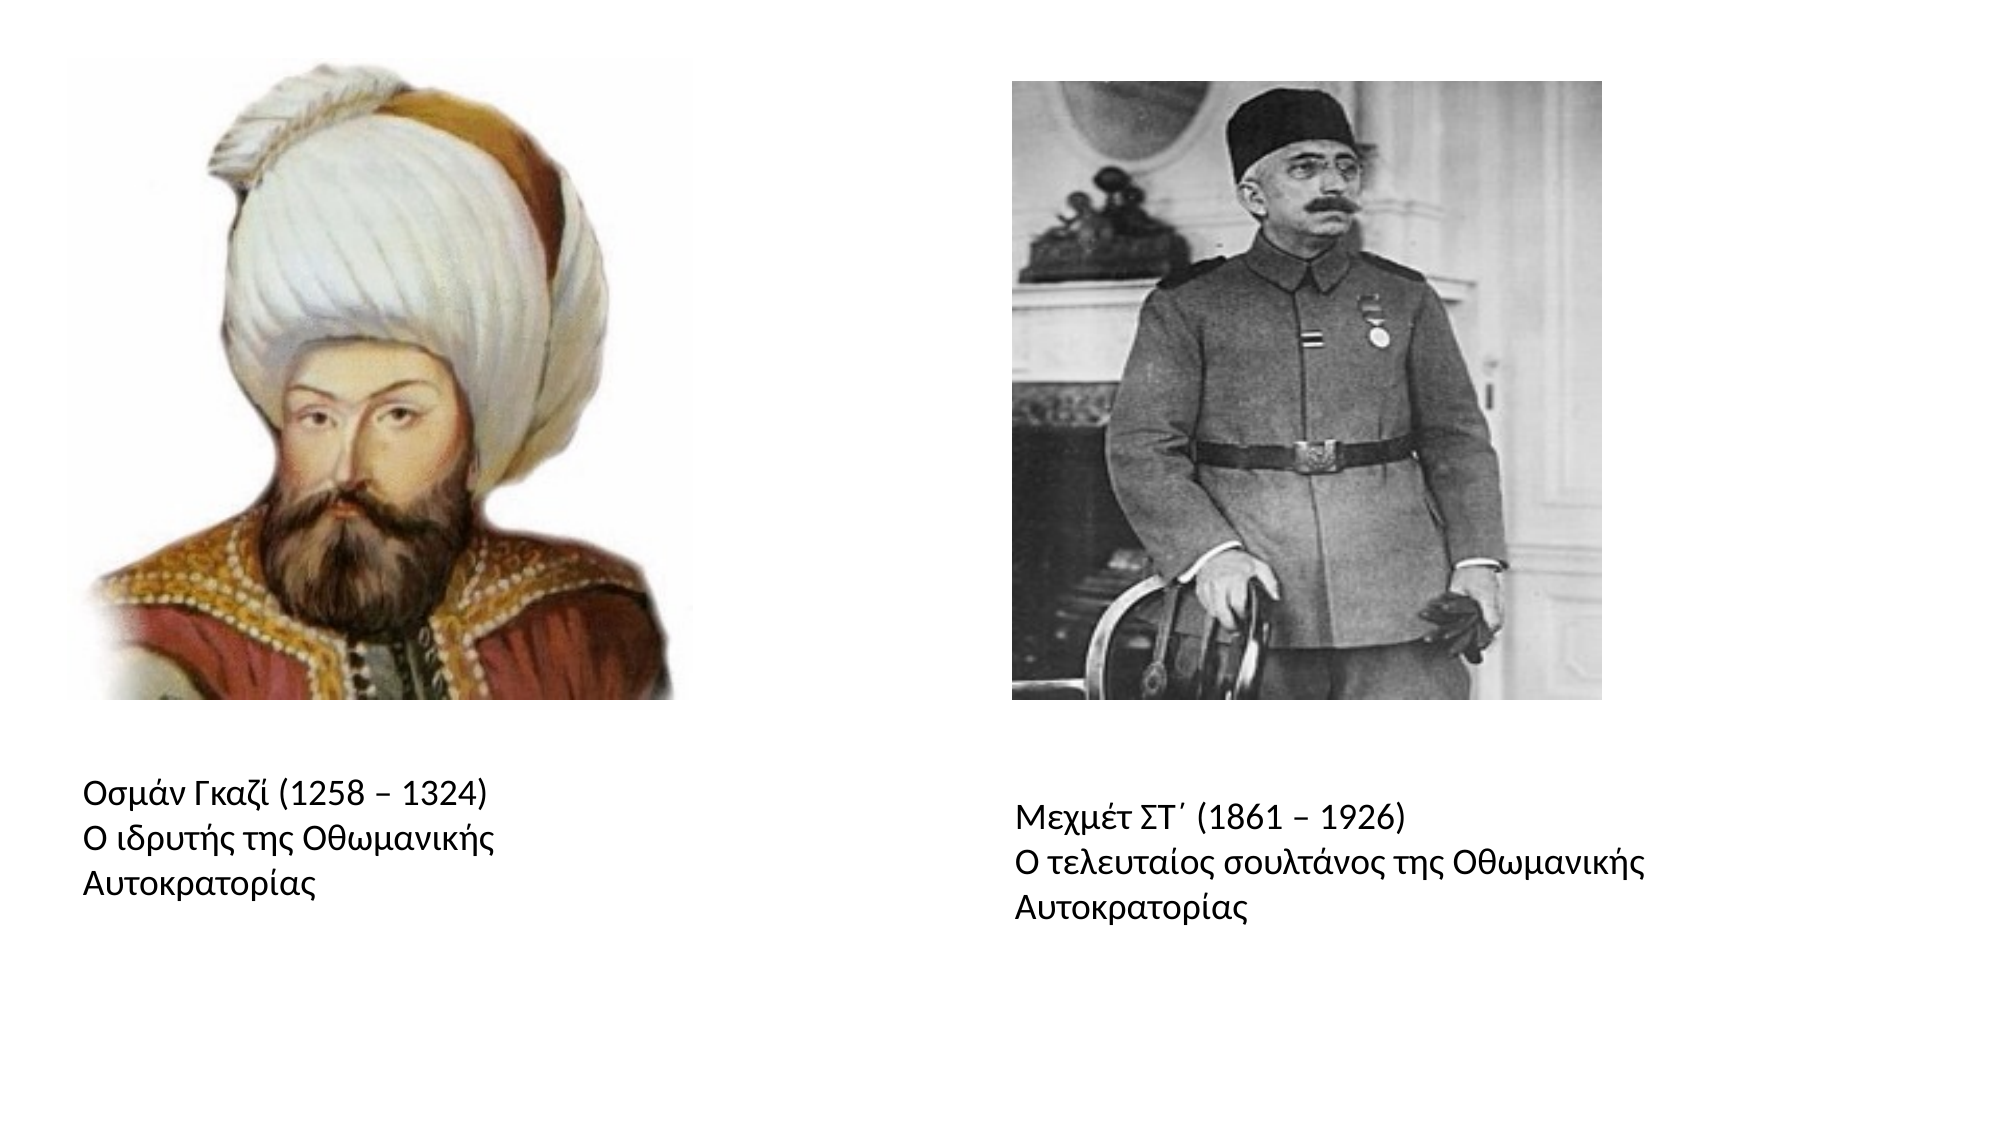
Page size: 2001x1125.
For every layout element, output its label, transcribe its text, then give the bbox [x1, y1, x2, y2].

text_box Μεχμέτ ΣΤ΄ (1861 – 1926) Ο τελευταίος σουλτάνος της Οθωμανικής Αυτοκρατορίας [999, 784, 1831, 937]
text_box Οσμάν Γκαζί (1258 – 1324) Ο ιδρυτής της Οθωμανικής Αυτοκρατορίας [67, 760, 693, 913]
picture [1012, 81, 1602, 701]
picture [67, 58, 693, 700]
